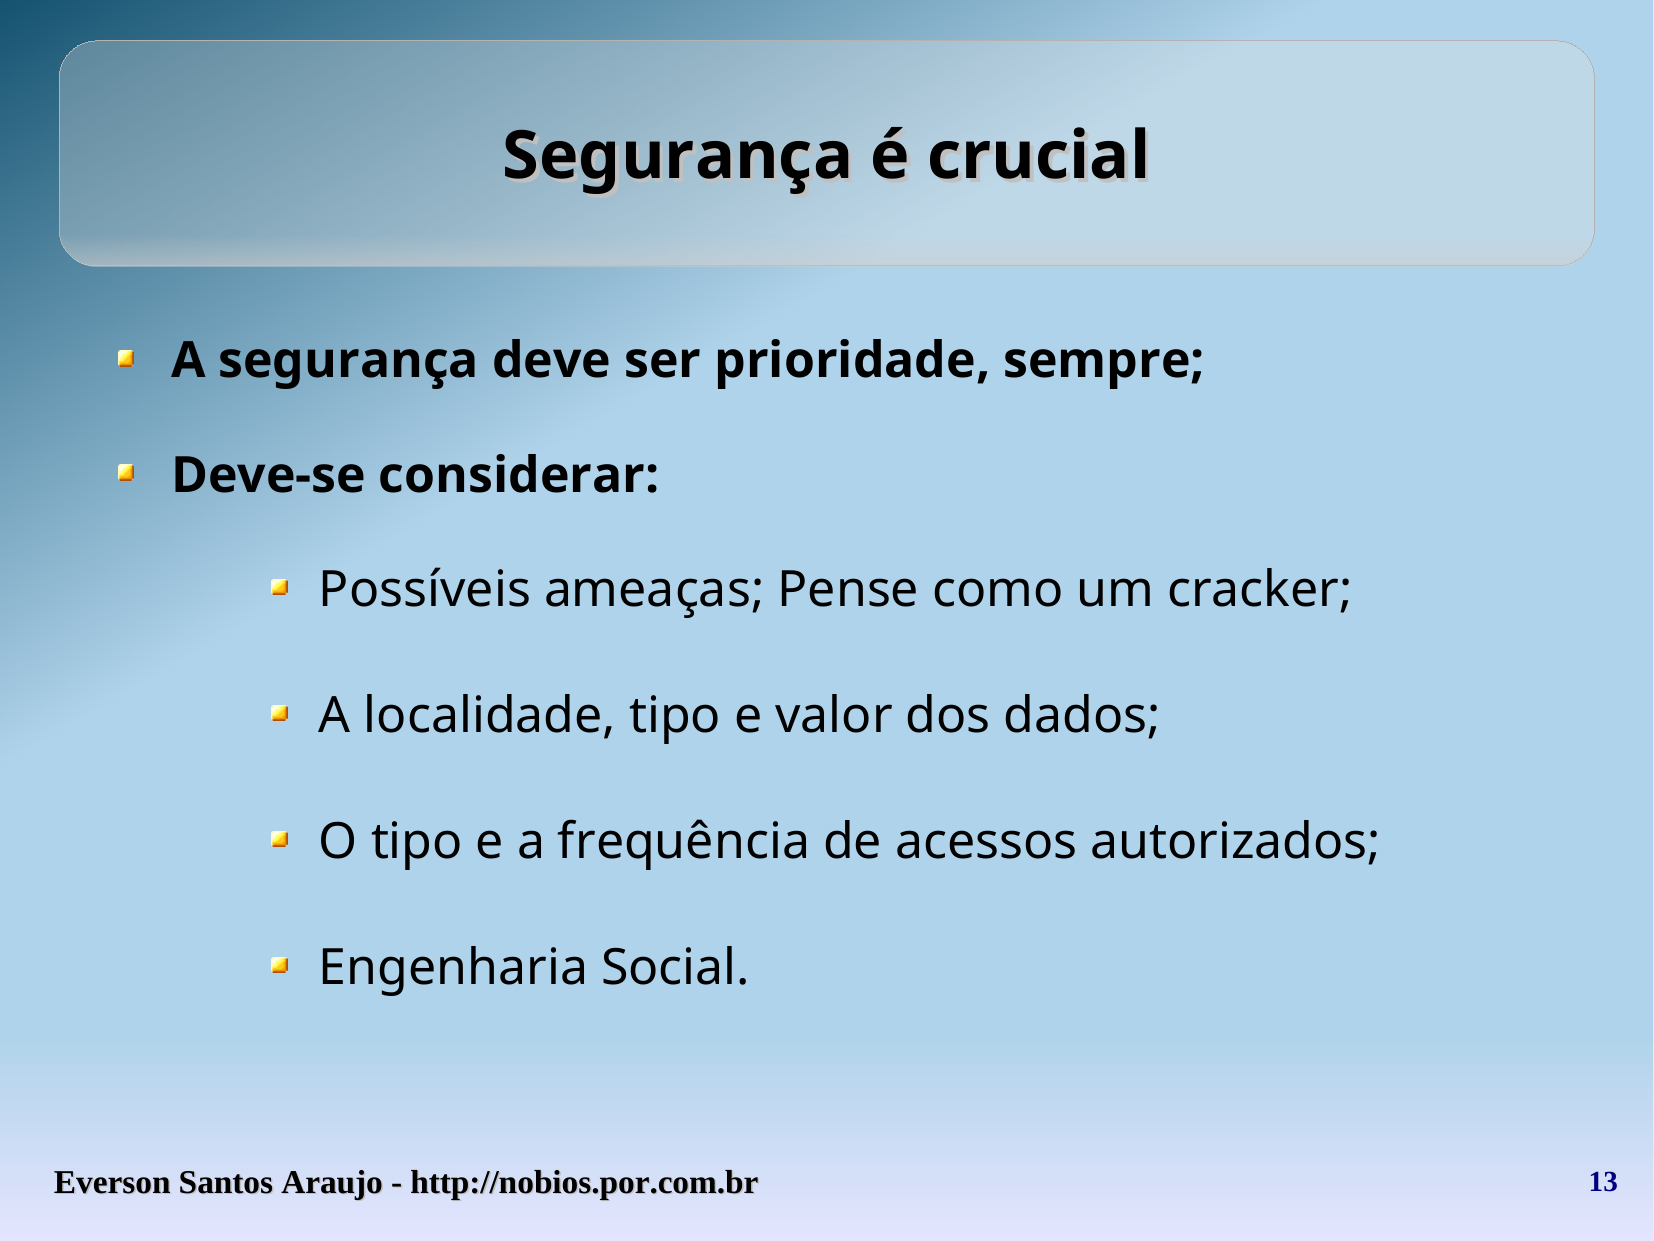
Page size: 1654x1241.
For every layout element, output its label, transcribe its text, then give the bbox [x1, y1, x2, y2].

list A segurança deve ser prioridade, sempre; Deve-se considerar: Possíveis ameaças; Pense como um cracker; A localidade, tipo e valor dos dados; O tipo e a frequência de acessos autorizados; Engenharia Social. [82, 290, 1571, 1109]
title Segurança é crucial [82, 49, 1571, 257]
